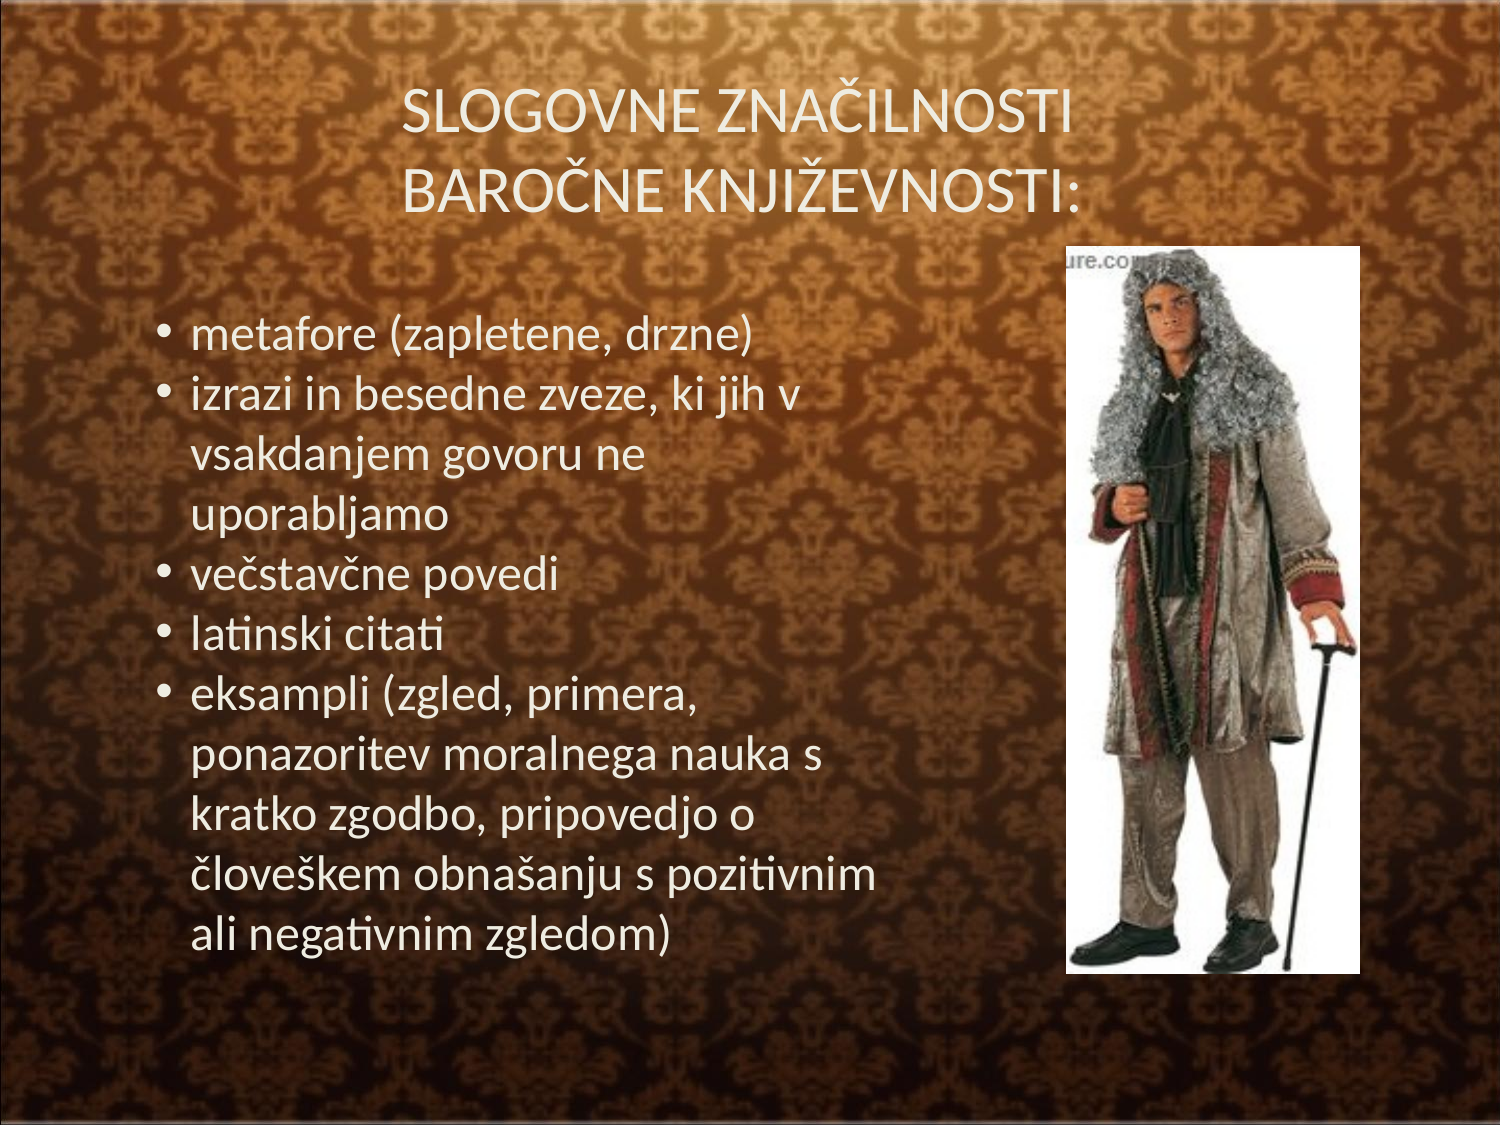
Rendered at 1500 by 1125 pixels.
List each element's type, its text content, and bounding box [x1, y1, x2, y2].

text_box metafore (zapletene, drzne) izrazi in besedne zveze, ki jih v vsakdanjem govoru ne uporabljamo večstavčne povedi latinski citati eksampli (zgled, primera, ponazoritev moralnega nauka s kratko zgodbo, pripovedjo o človeškem obnašanju s pozitivnim ali negativnim zgledom) [140, 292, 914, 1028]
text_box SLOGOVNE ZNAČILNOSTI BAROČNE KNJIŽEVNOSTI: [386, 58, 1137, 234]
picture [0, 0, 1500, 1125]
